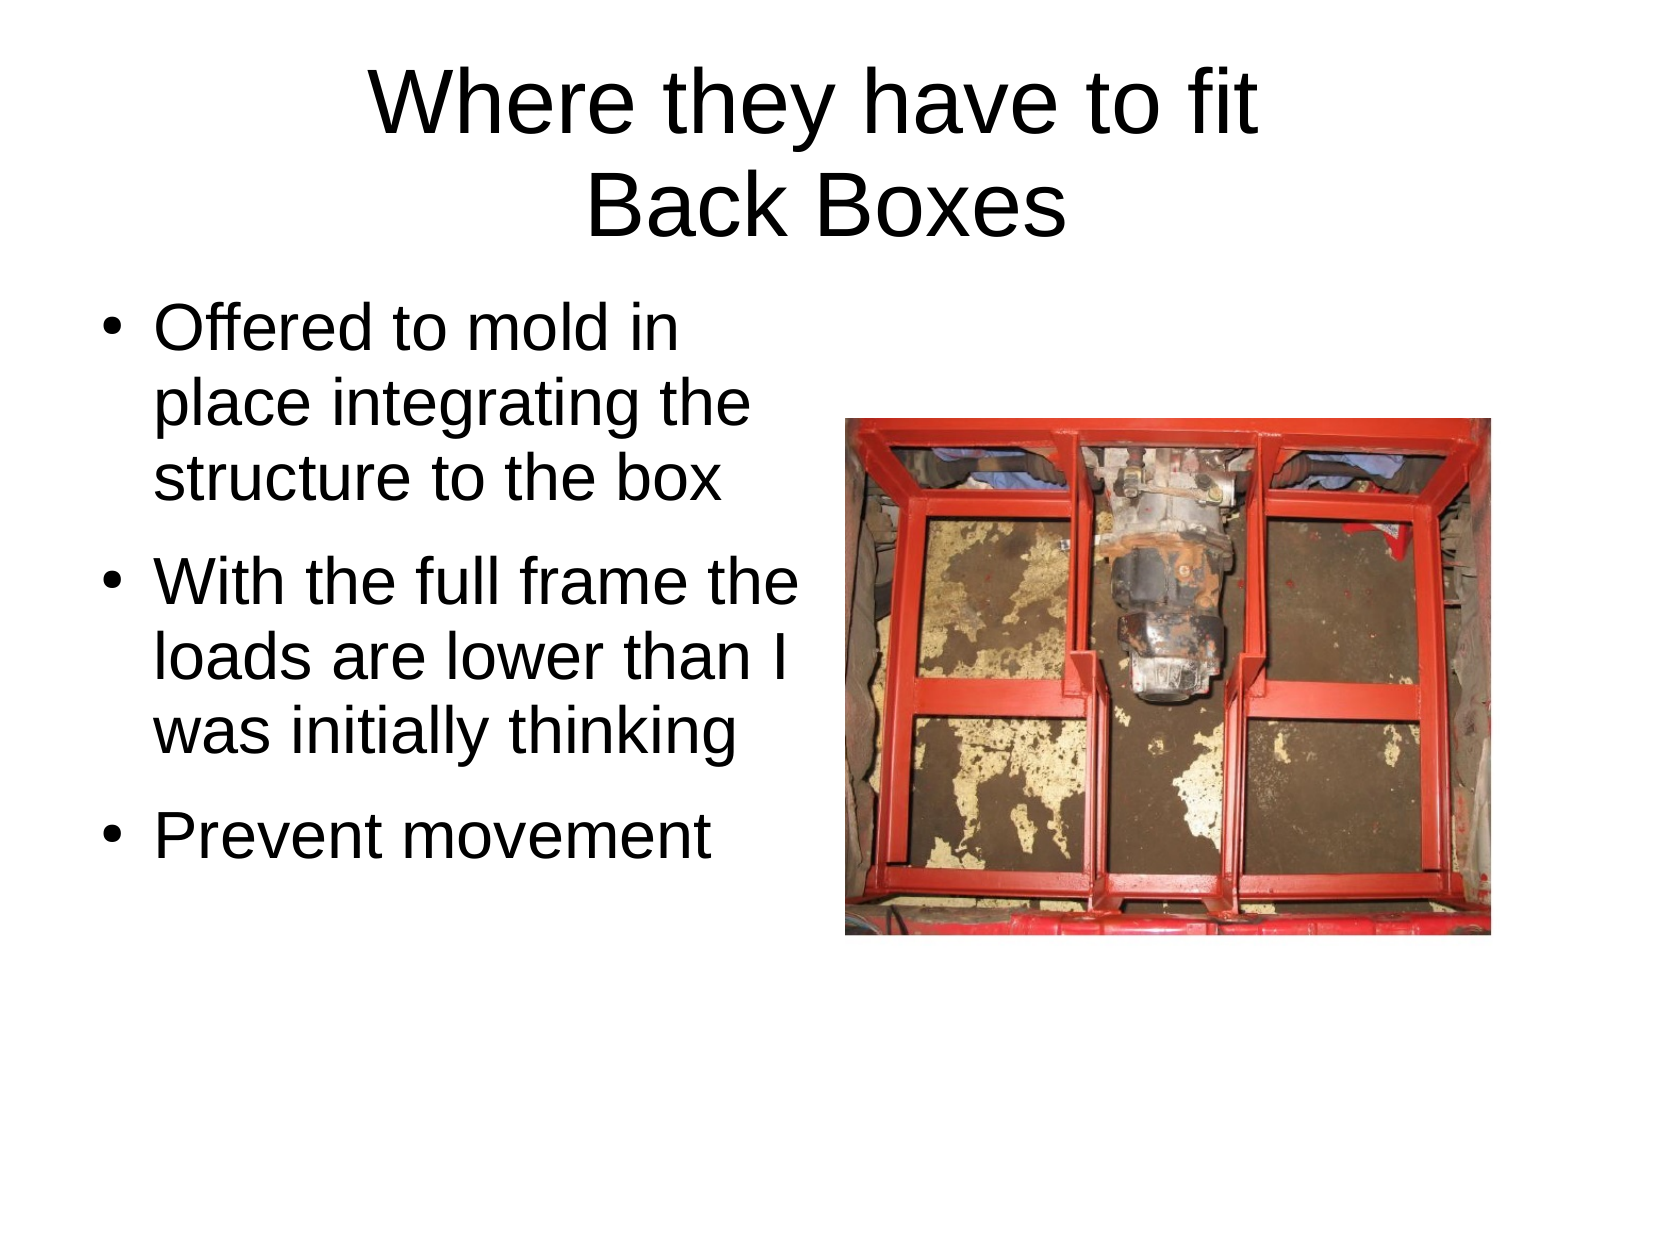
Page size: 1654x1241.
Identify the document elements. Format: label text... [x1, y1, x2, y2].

picture [845, 418, 1572, 981]
title Where they have to fit Back Boxes [82, 50, 1571, 256]
list Offered to mold in place integrating the structure to the box With the full frame the loads are lower than I was initially thinking Prevent movement [82, 290, 809, 1094]
